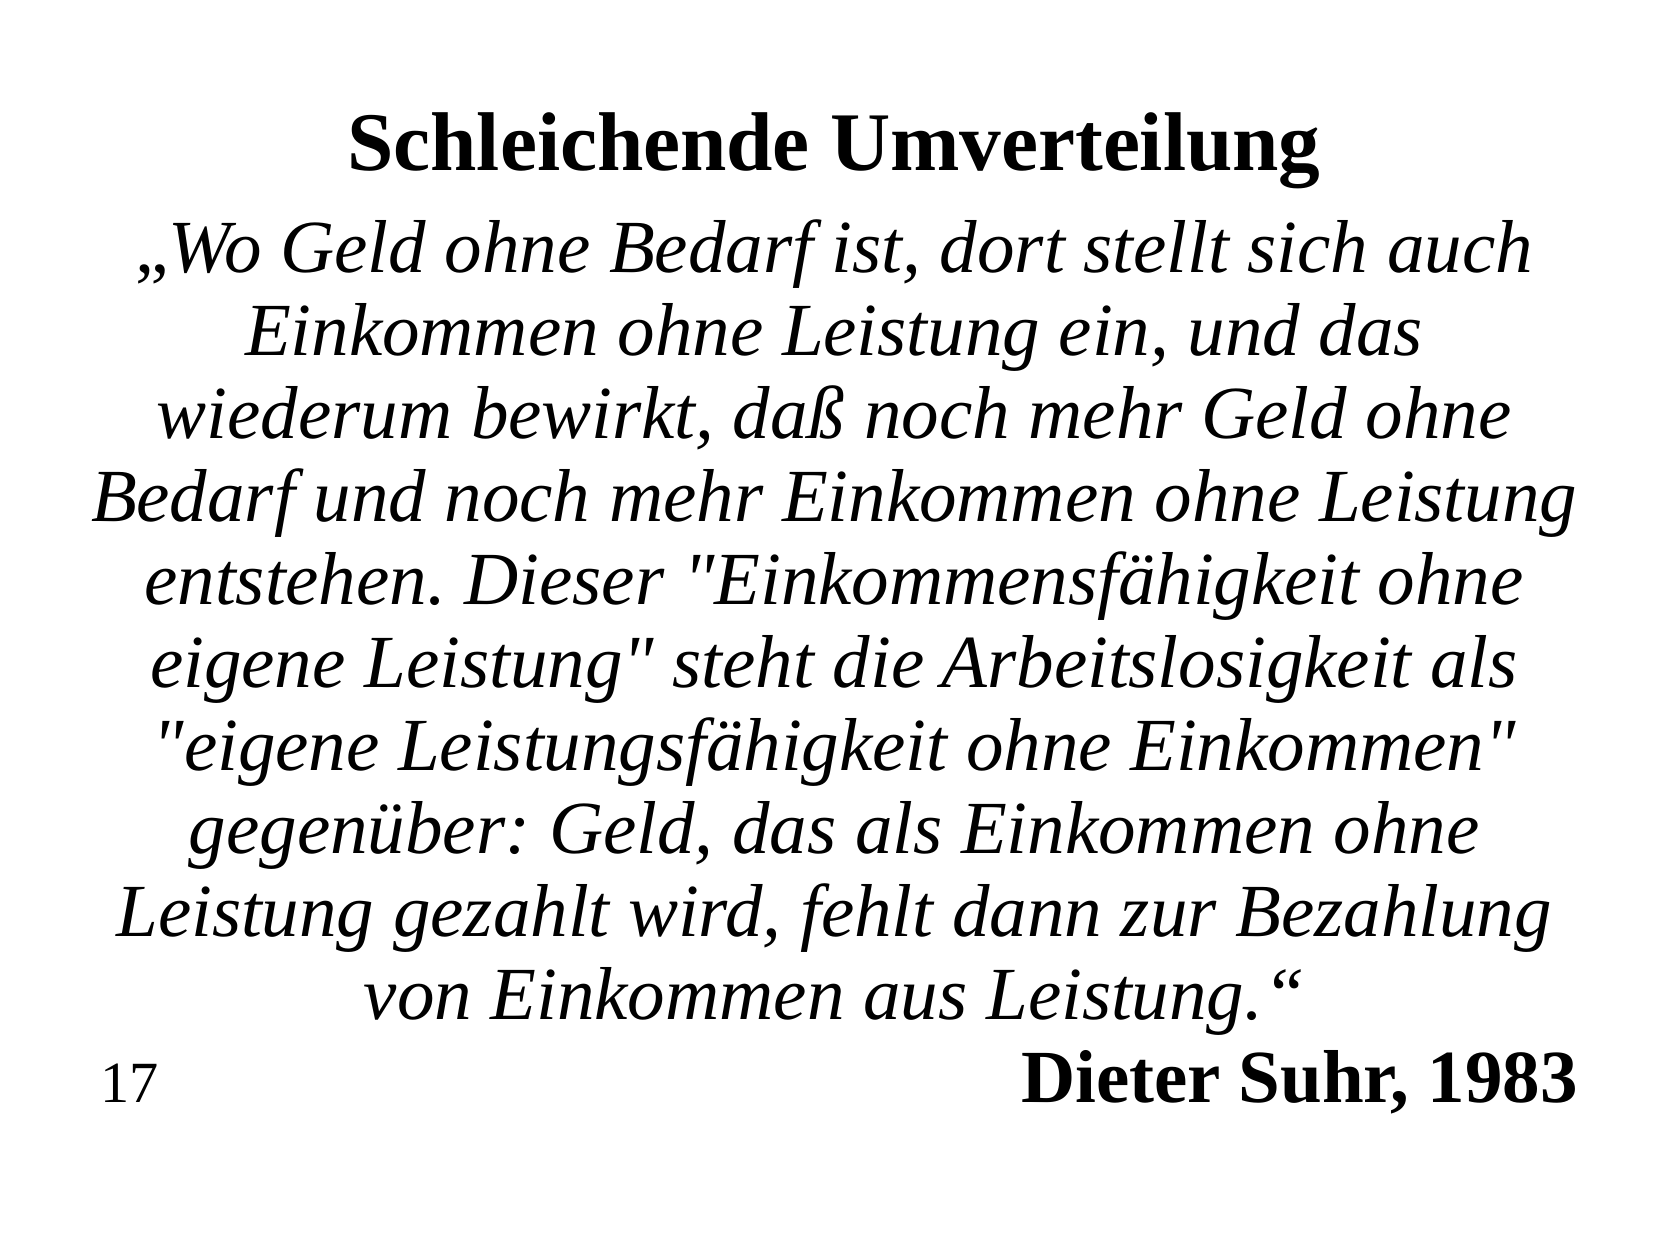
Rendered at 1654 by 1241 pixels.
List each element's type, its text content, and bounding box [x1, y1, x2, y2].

text_box Schleichende Umverteilung „Wo Geld ohne Bedarf ist, dort stellt sich auch Einkommen ohne Leistung ein, und das wiederum bewirkt, daß noch mehr Geld ohne Bedarf und noch mehr Einkommen ohne Leistung entstehen. Dieser "Einkommensfähigkeit ohne eigene Leistung" steht die Arbeitslosigkeit als "eigene Leistungsfähigkeit ohne Einkommen" gegenüber: Geld, das als Einkommen ohne Leistung gezahlt wird, fehlt dann zur Bezahlung von Einkommen aus Leistung.“ <Nummer> Dieter Suhr, 1983 [76, 88, 1595, 1210]
